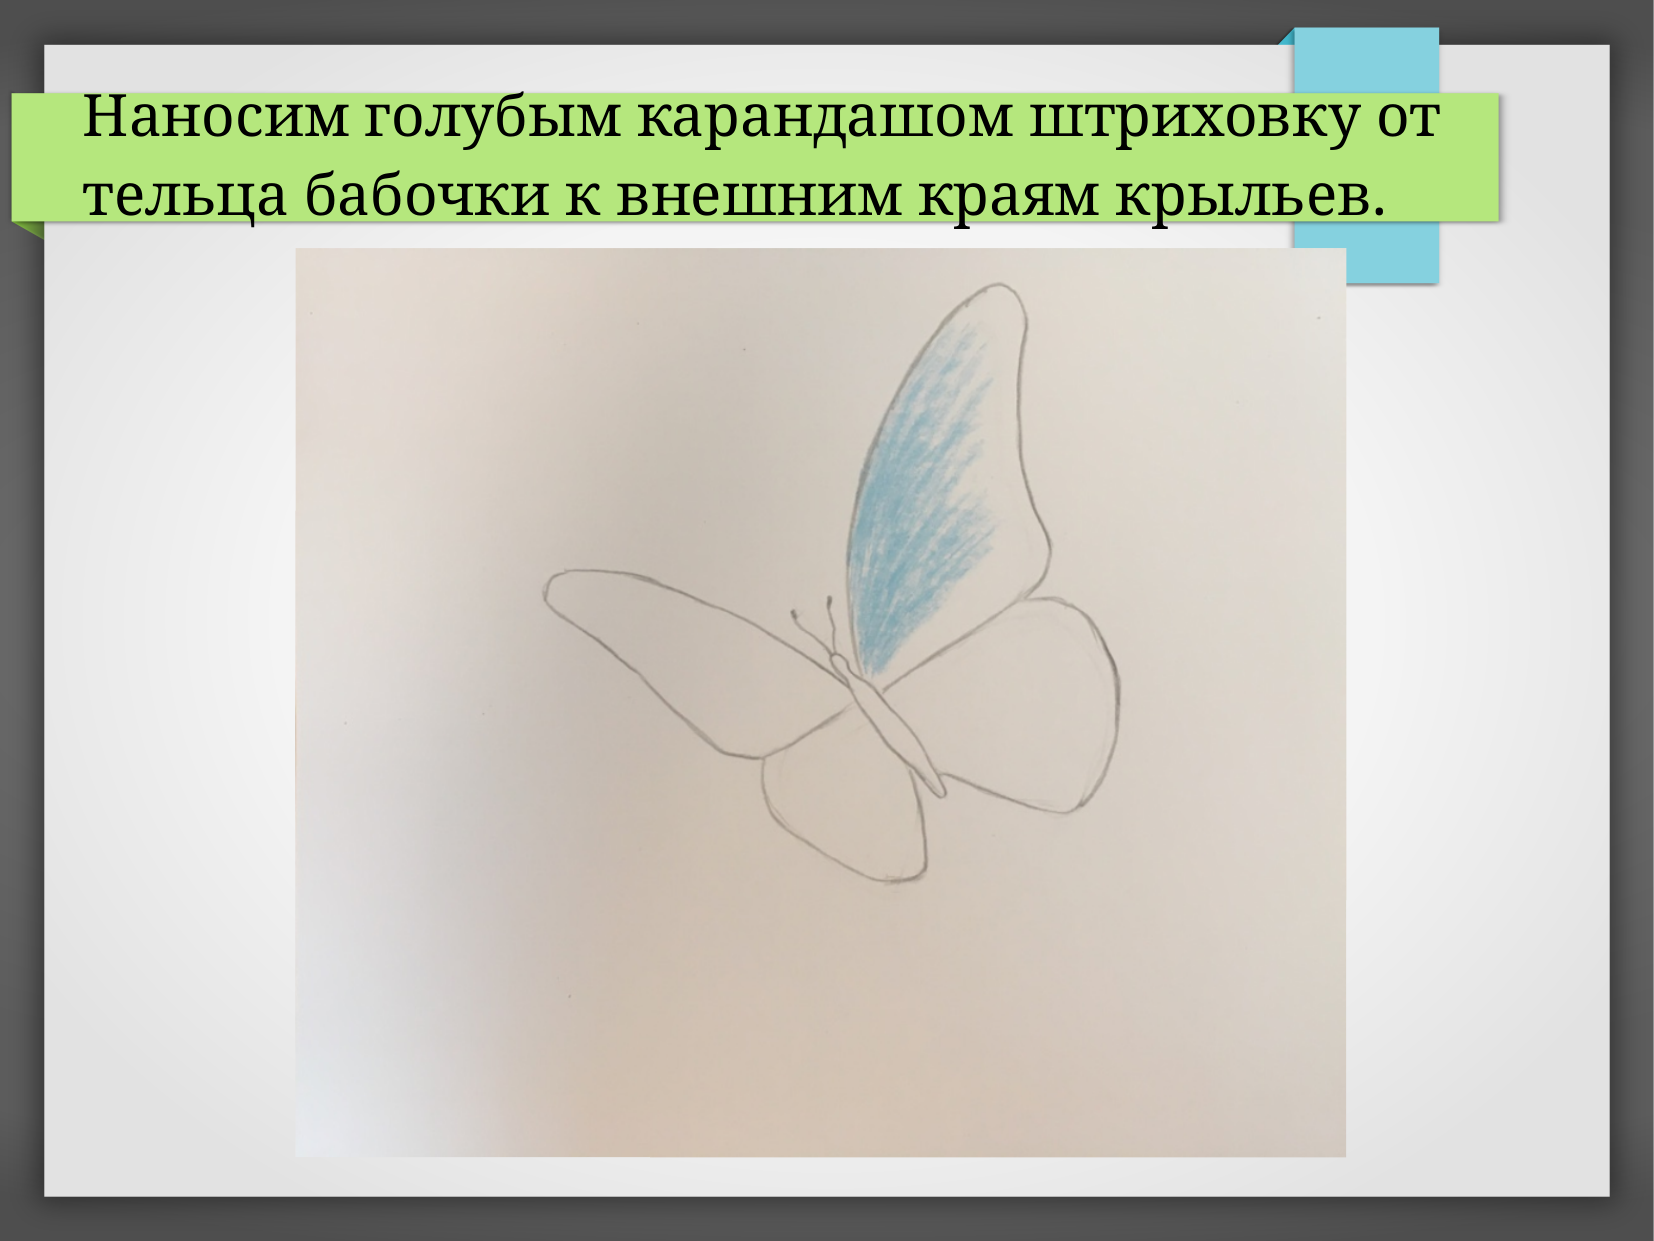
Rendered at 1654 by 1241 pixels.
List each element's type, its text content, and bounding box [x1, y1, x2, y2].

title Наносим голубым карандашом штриховку от тельца бабочки к внешним краям крыльев. [82, 54, 1548, 253]
picture [0, 0, 1654, 1241]
